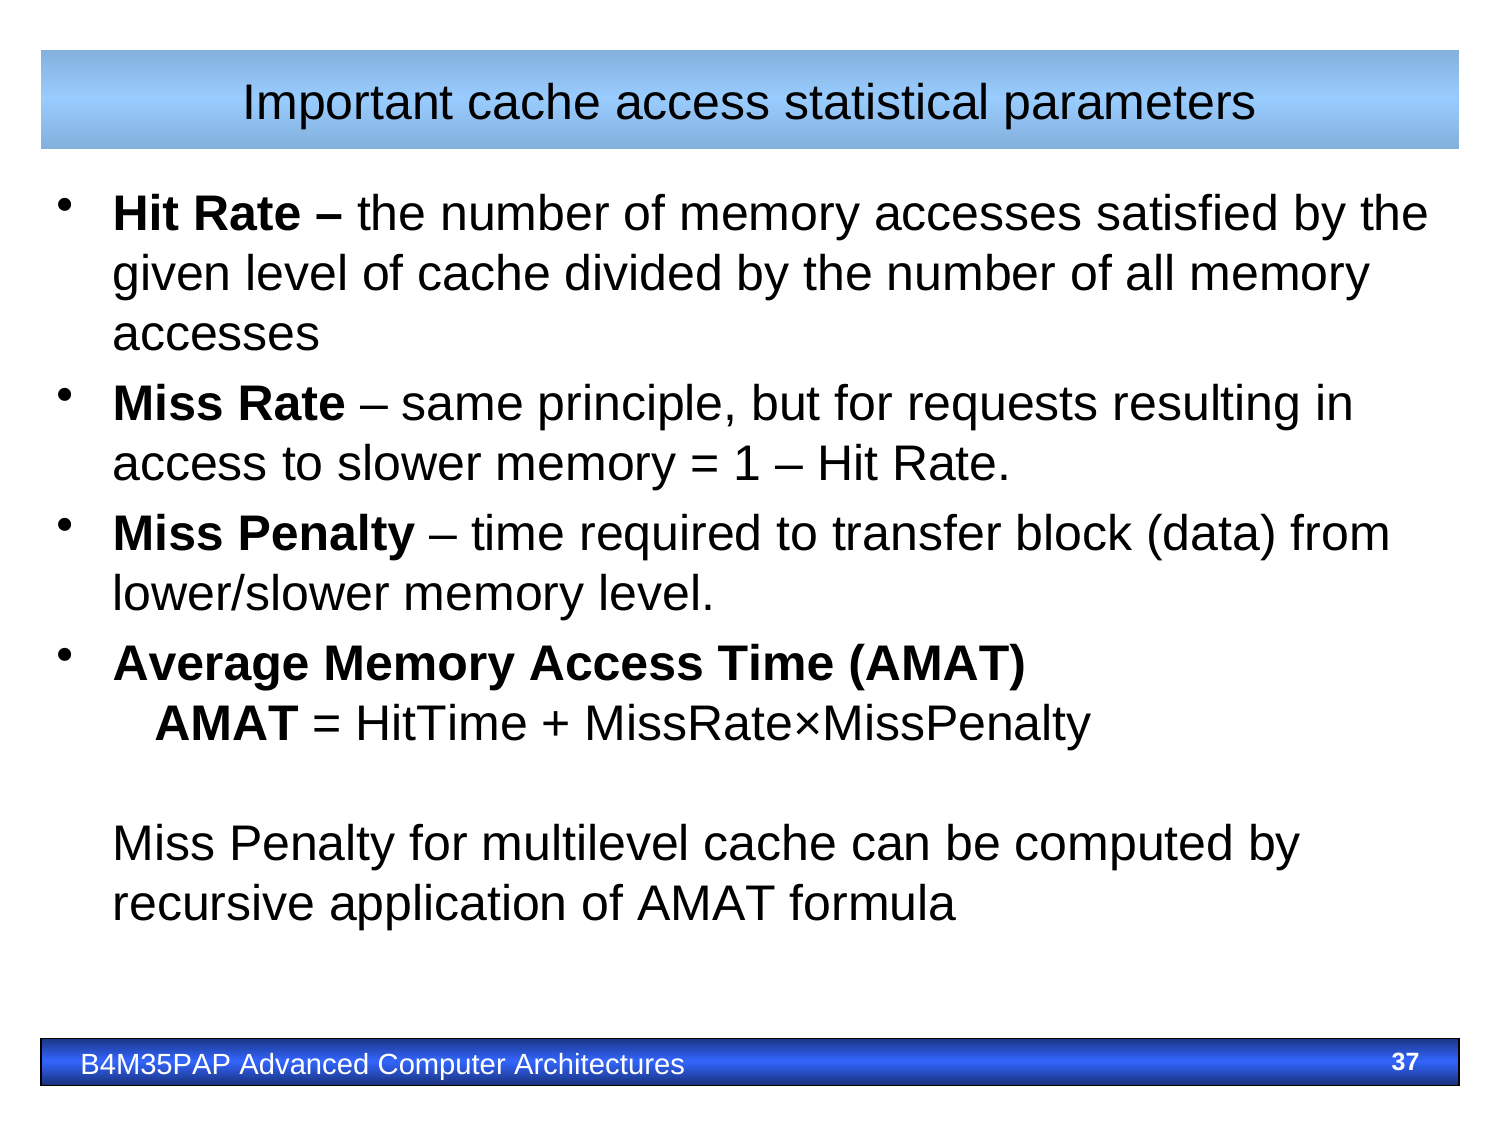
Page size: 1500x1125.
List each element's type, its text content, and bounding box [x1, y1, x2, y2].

list Hit Rate – the number of memory accesses satisfied by the given level of cache divided by the number of all memory accesses Miss Rate – same principle, but for requests resulting in access to slower memory = 1 – Hit Rate. Miss Penalty – time required to transfer block (data) from lower/slower memory level. Average Memory Access Time (AMAT) AMAT = HitTime + MissRate×MissPenalty Miss Penalty for multilevel cache can be computed by recursive application of AMAT formula [41, 172, 1459, 1000]
title Important cache access statistical parameters [41, 50, 1459, 149]
